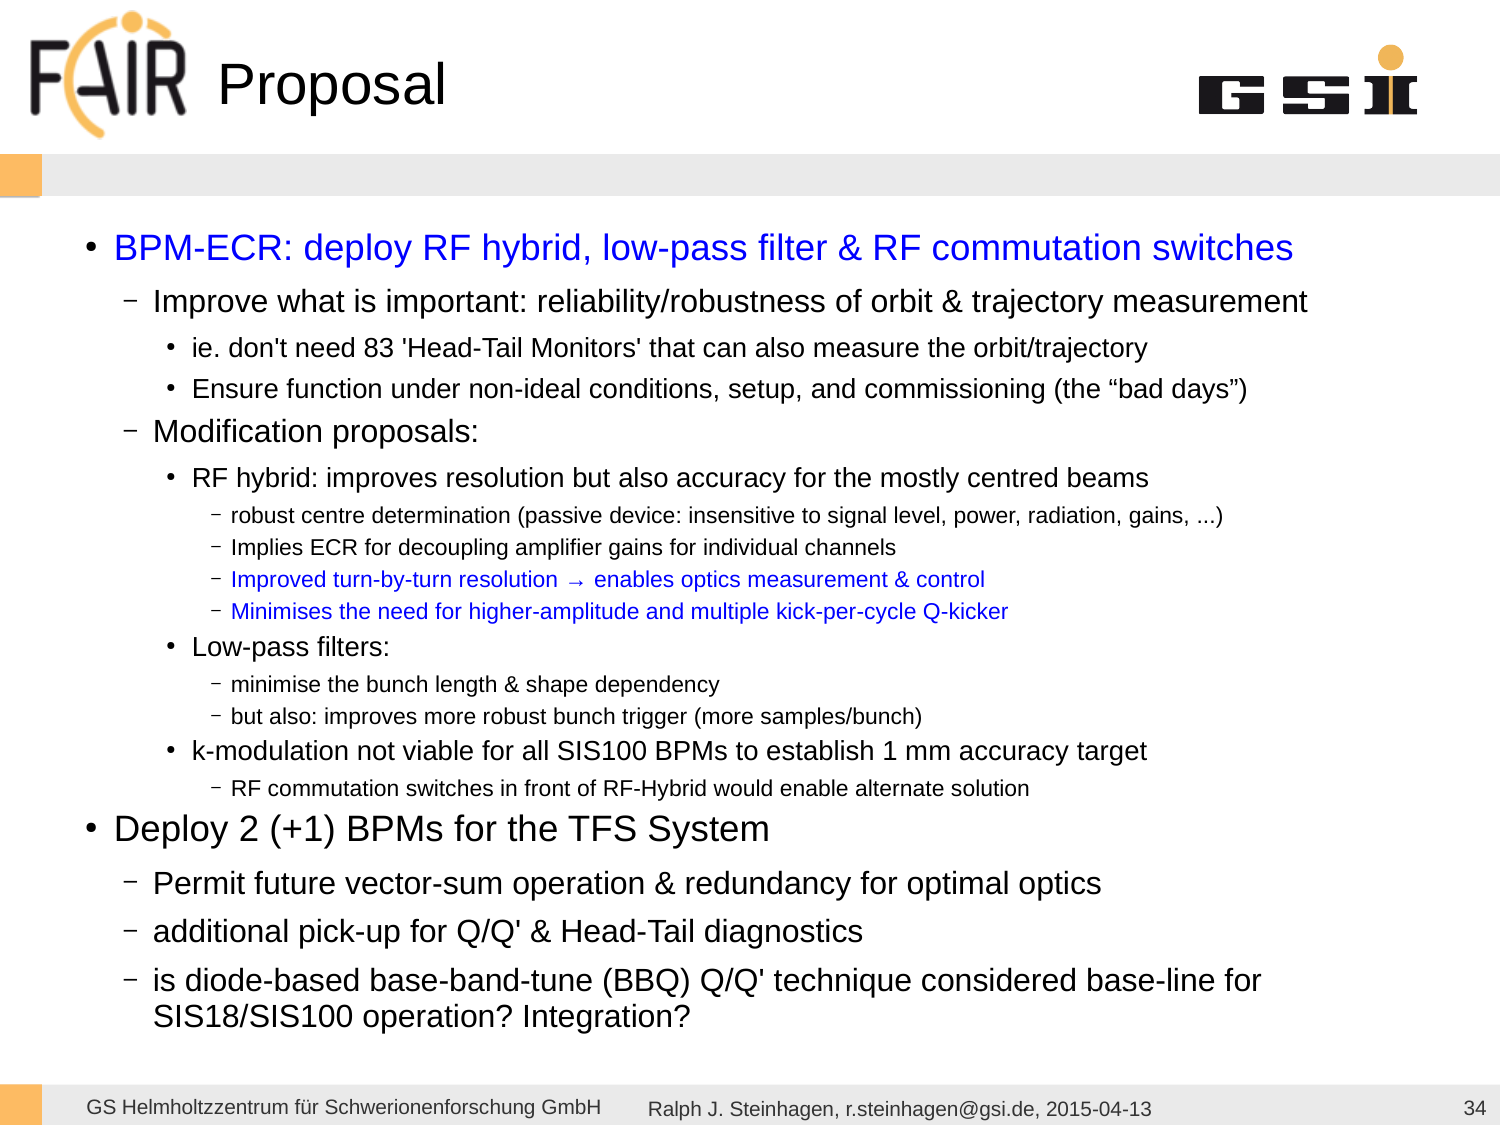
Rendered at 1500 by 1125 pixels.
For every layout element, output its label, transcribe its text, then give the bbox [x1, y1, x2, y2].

picture [30, 9, 187, 141]
list BPM-ECR: deploy RF hybrid, low-pass filter & RF commutation switches Improve what is important: reliability/robustness of orbit & trajectory measurement ie. don't need 83 'Head-Tail Monitors' that can also measure the orbit/trajectory Ensure function under non-ideal conditions, setup, and commissioning (the “bad days”) Modification proposals: RF hybrid: improves resolution but also accuracy for the mostly centred beams robust centre determination (passive device: insensitive to signal level, power, radiation, gains, ...) Implies ECR for decoupling amplifier gains for individual channels Improved turn-by-turn resolution → enables optics measurement & control Minimises the need for higher-amplitude and multiple kick-per-cycle Q-kicker Low-pass filters: minimise the bunch length & shape dependency but also: improves more robust bunch trigger (more samples/bunch) k-modulation not viable for all SIS100 BPMs to establish 1 mm accuracy target RF commutation switches in front of RF-Hybrid would enable alternate solution Deploy 2 (+1) BPMs for the TFS System Permit future vector-sum operation & redundancy for optimal optics additional pick-up for Q/Q' & Head-Tail diagnostics is diode-based base-band-tune (BBQ) Q/Q' technique considered base-line for SIS18/SIS100 operation? Integration? [75, 226, 1425, 1050]
title Proposal [217, 18, 1198, 149]
picture [1198, 42, 1419, 117]
